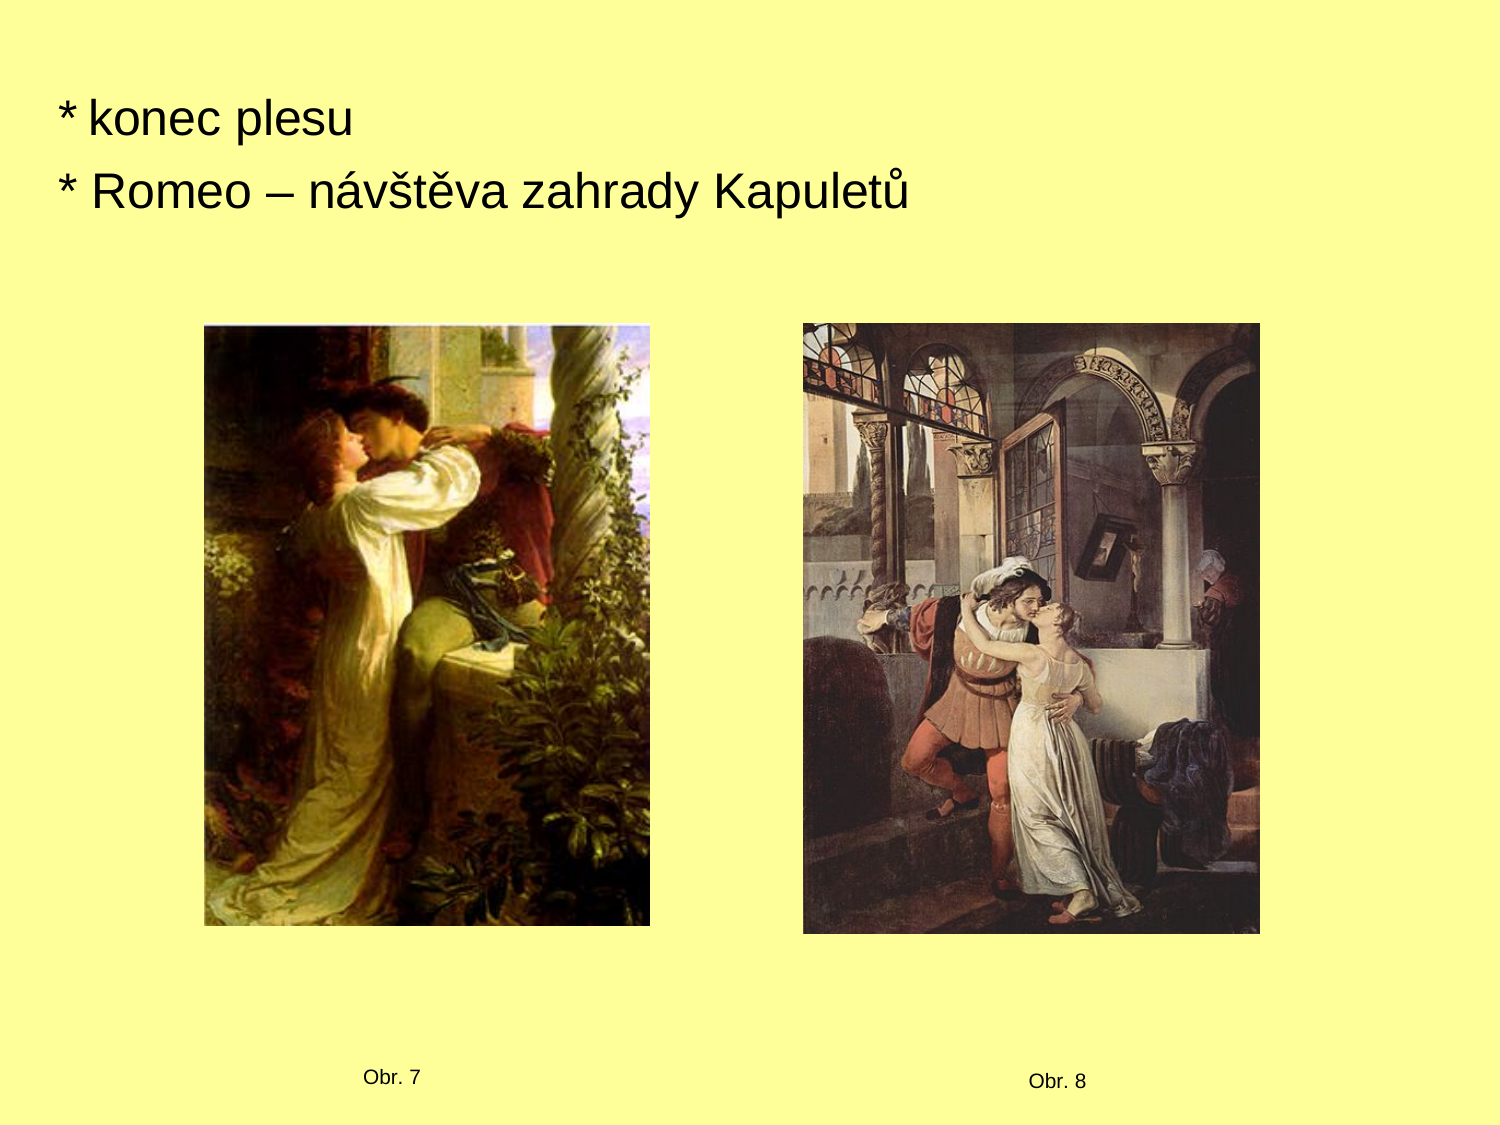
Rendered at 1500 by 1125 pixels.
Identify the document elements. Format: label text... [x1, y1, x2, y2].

picture [204, 323, 650, 926]
list * konec plesu * Romeo – návštěva zahrady Kapuletů [43, 78, 1255, 1001]
text_box Obr. 7 [348, 1055, 491, 1097]
picture [803, 323, 1260, 934]
text_box Obr. 8 [1013, 1060, 1188, 1101]
